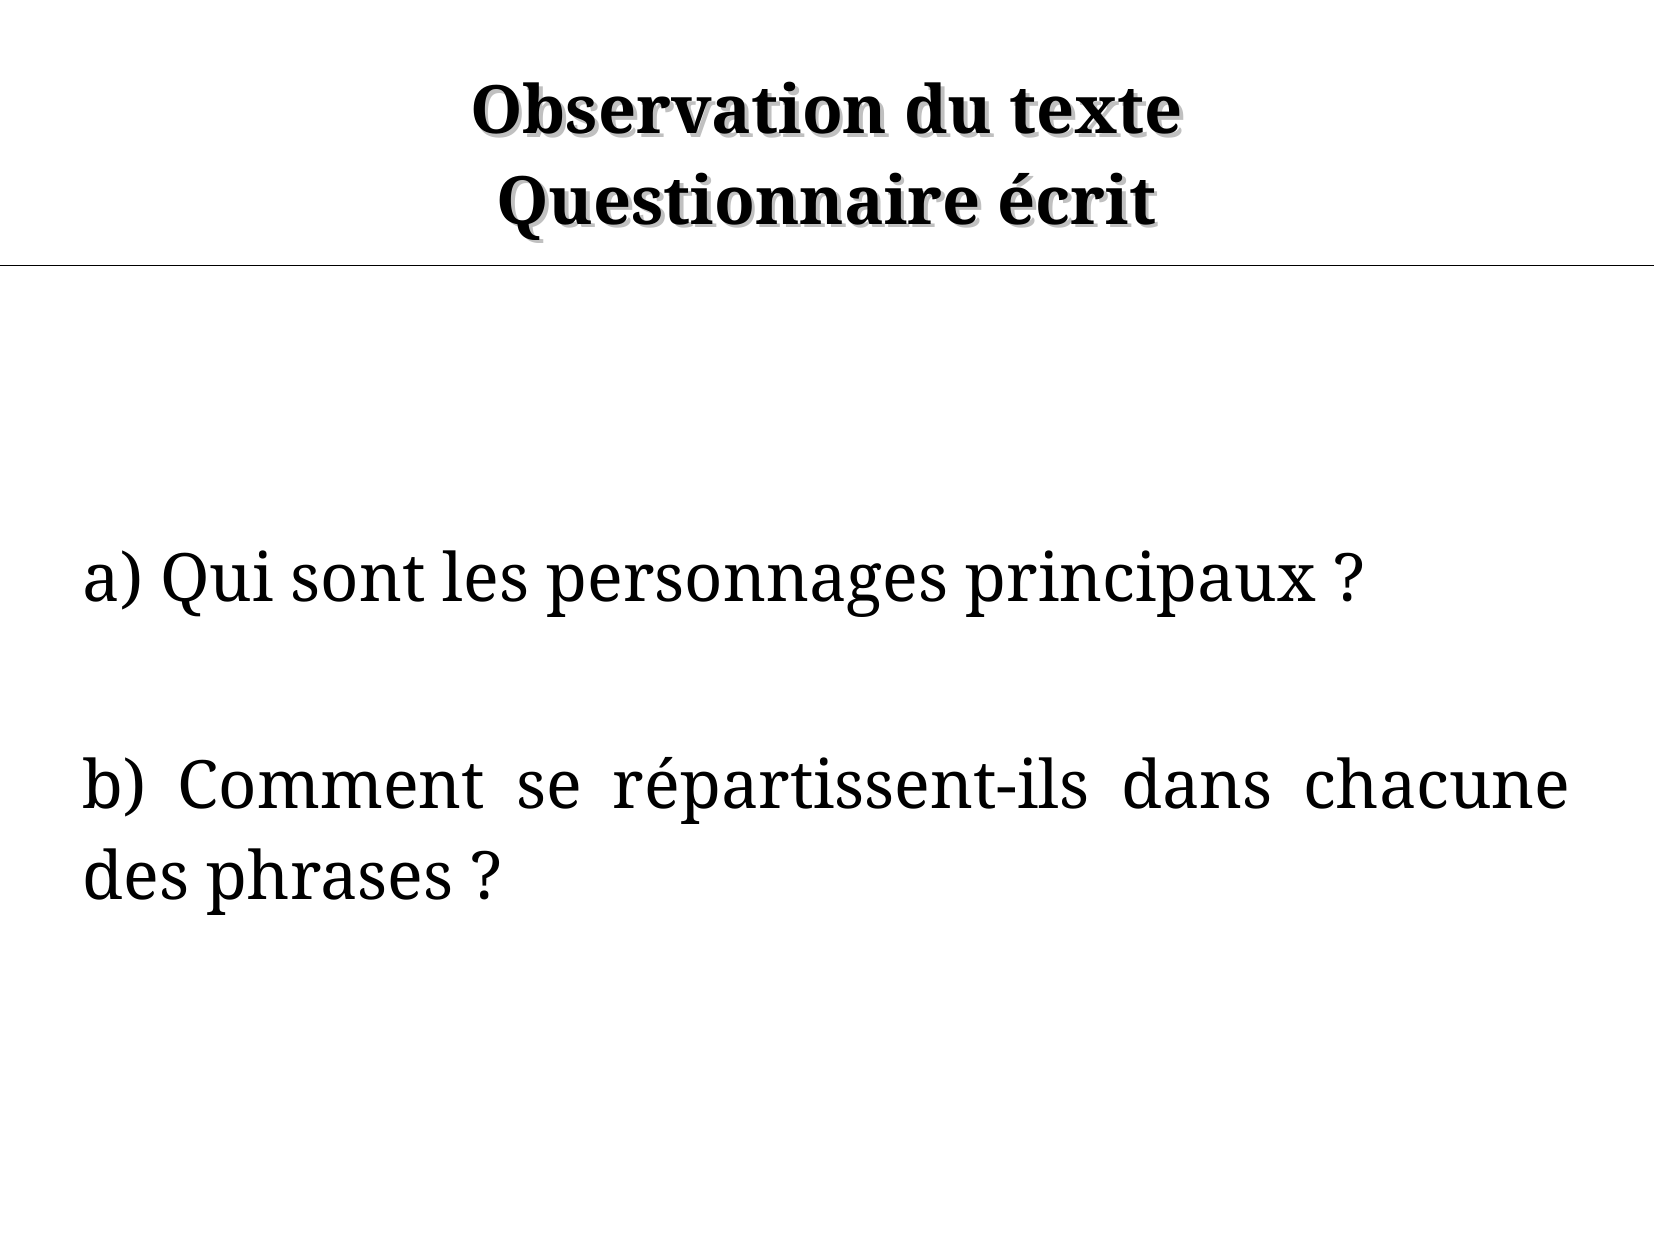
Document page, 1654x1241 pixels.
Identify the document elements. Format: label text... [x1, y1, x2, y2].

title Observation du texte Questionnaire écrit [82, 49, 1571, 257]
list a) Qui sont les personnages principaux ? b) Comment se répartissent-ils dans chacune des phrases ? [82, 290, 1571, 1109]
